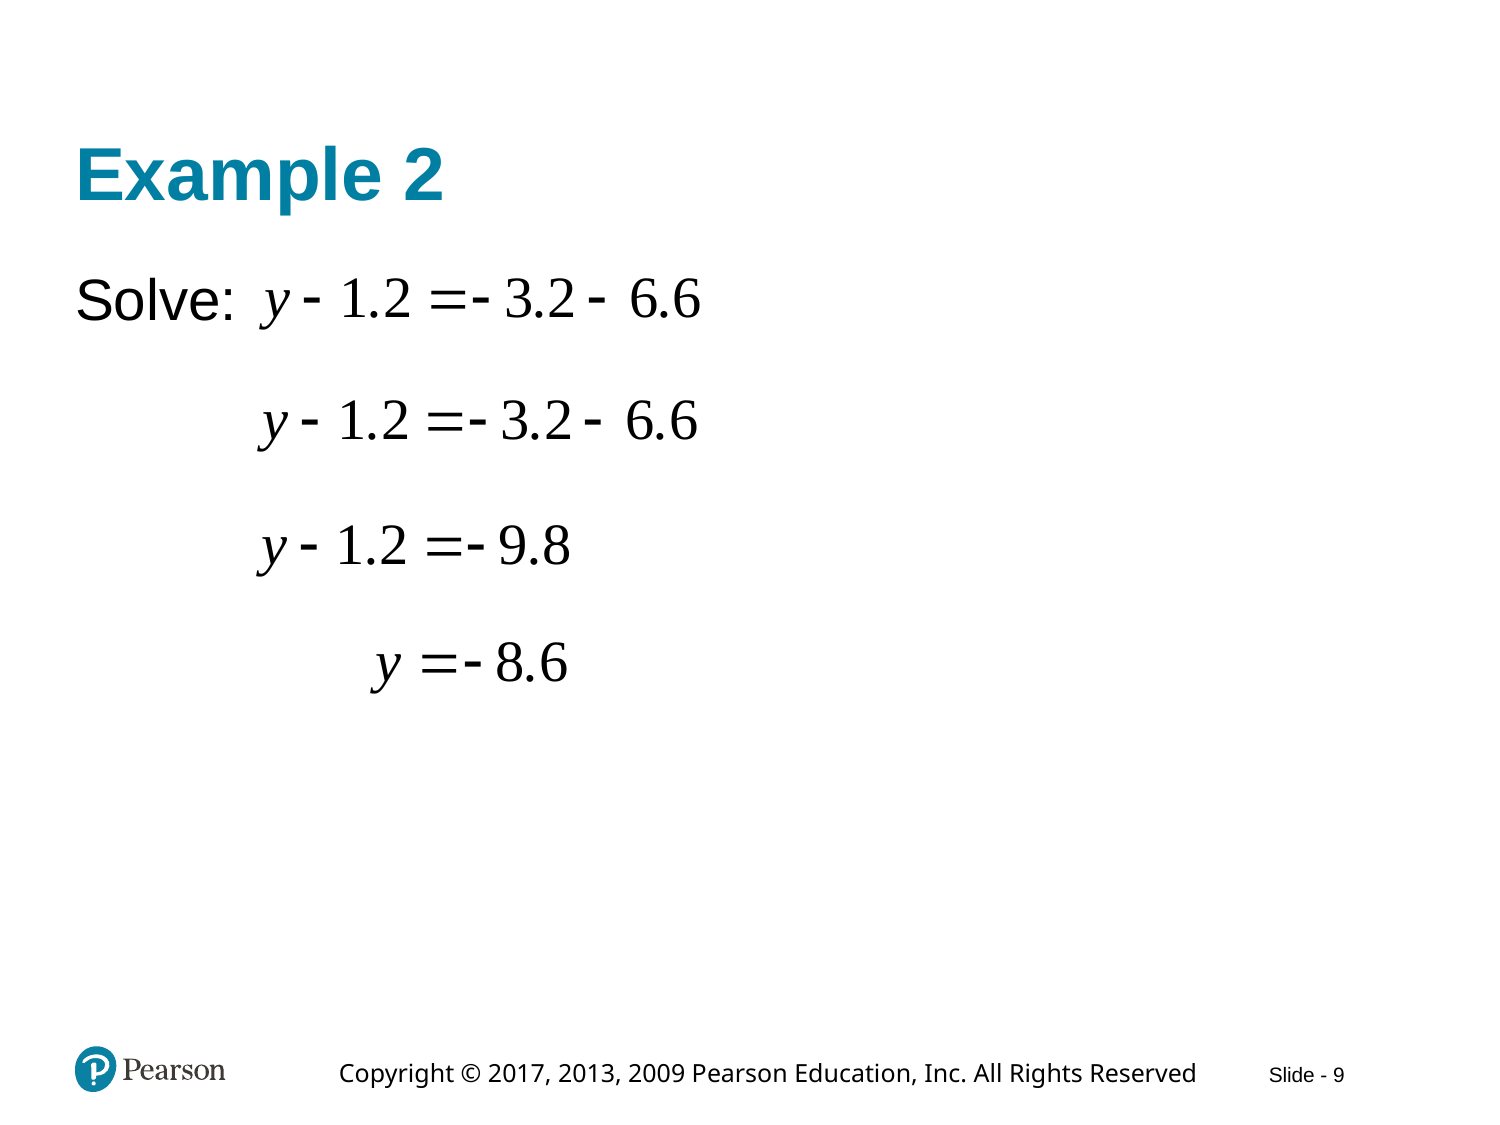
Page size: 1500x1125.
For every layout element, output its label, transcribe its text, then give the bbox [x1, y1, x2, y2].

title Example 2 [75, 35, 1425, 216]
chart [366, 636, 572, 700]
chart [255, 272, 705, 336]
chart [252, 519, 575, 583]
list Solve: [75, 262, 238, 338]
chart [253, 394, 703, 458]
